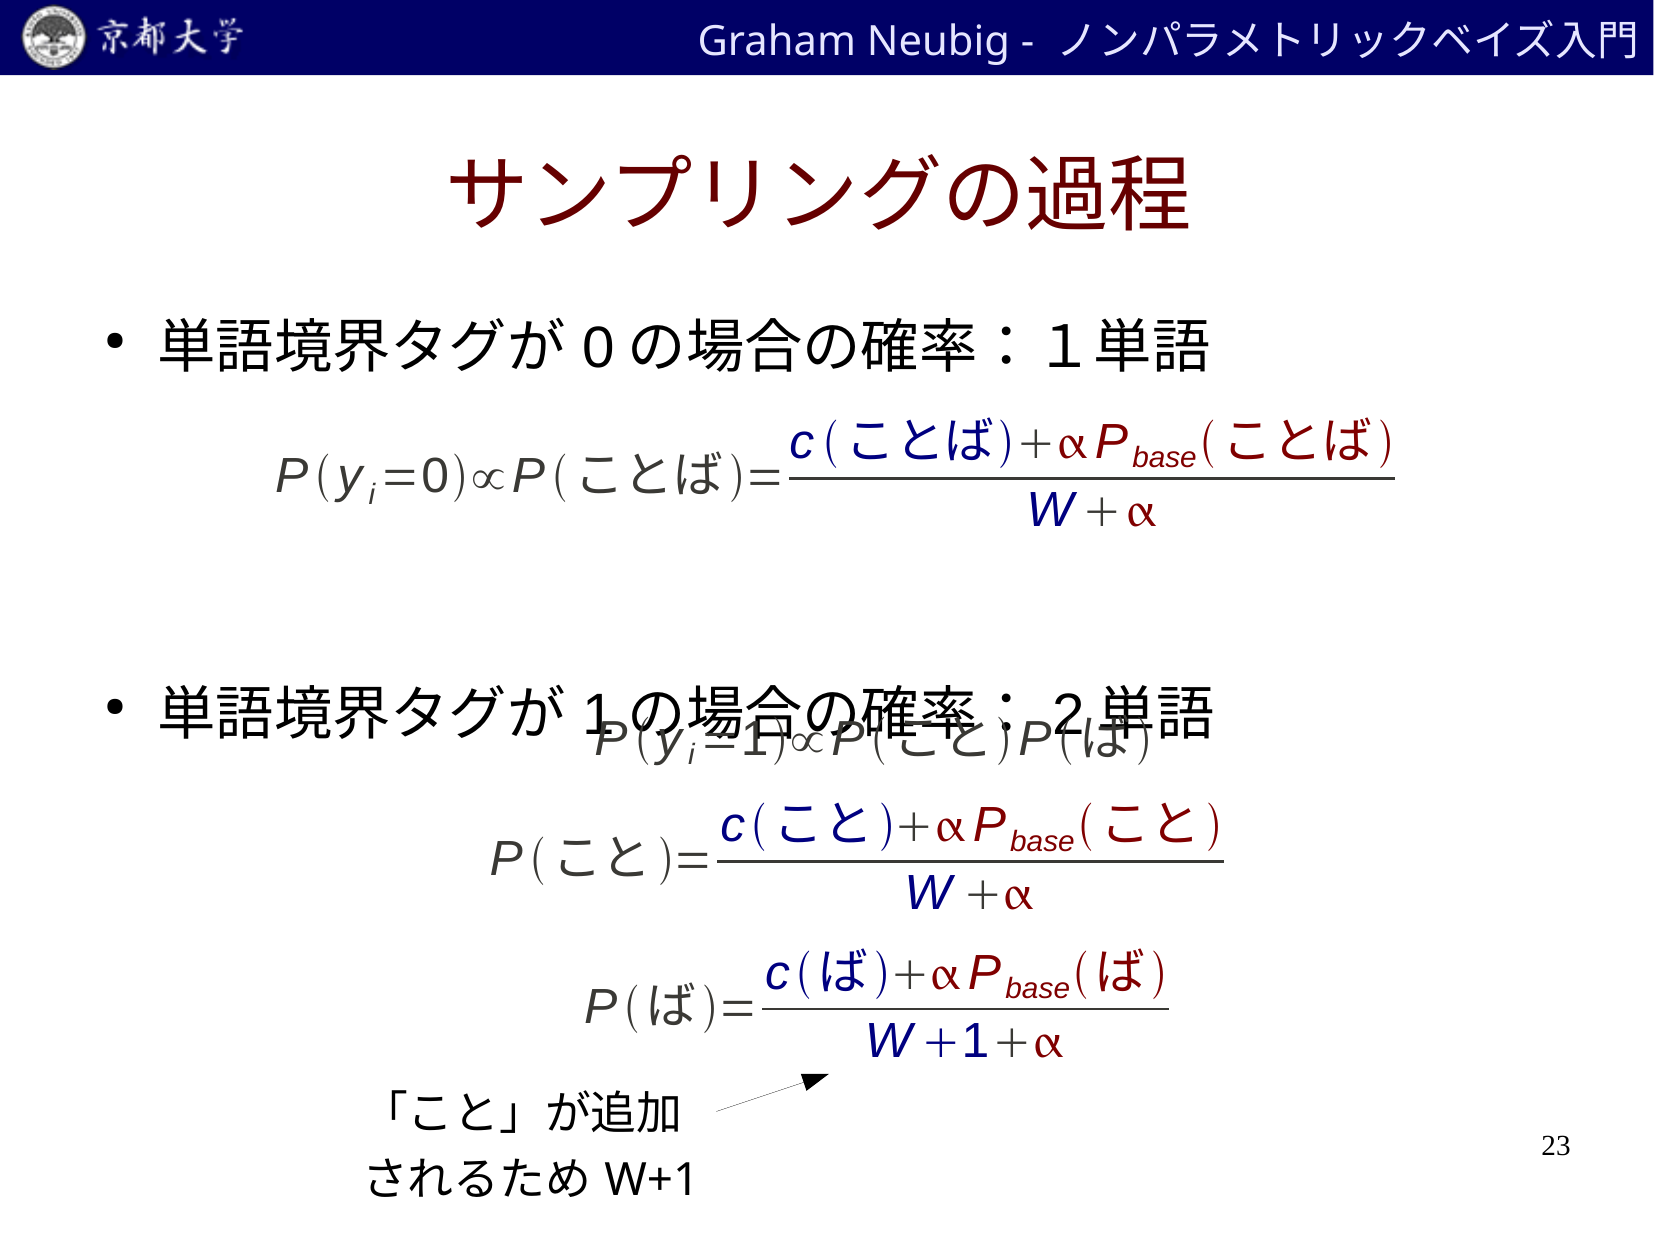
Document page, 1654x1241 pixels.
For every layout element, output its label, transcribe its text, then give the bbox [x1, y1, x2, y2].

picture [0, 0, 247, 70]
chart [477, 795, 1238, 922]
chart [581, 708, 1163, 772]
text_box 「こと」が追加 されるためW+1 [347, 1068, 698, 1183]
chart [571, 943, 1183, 1069]
list 単語境界タグが0の場合の確率：１単語 単語境界タグが1の場合の確率：2単語 [86, 300, 1576, 1104]
title サンプリングの過程 [75, 100, 1564, 277]
chart [262, 412, 1409, 539]
